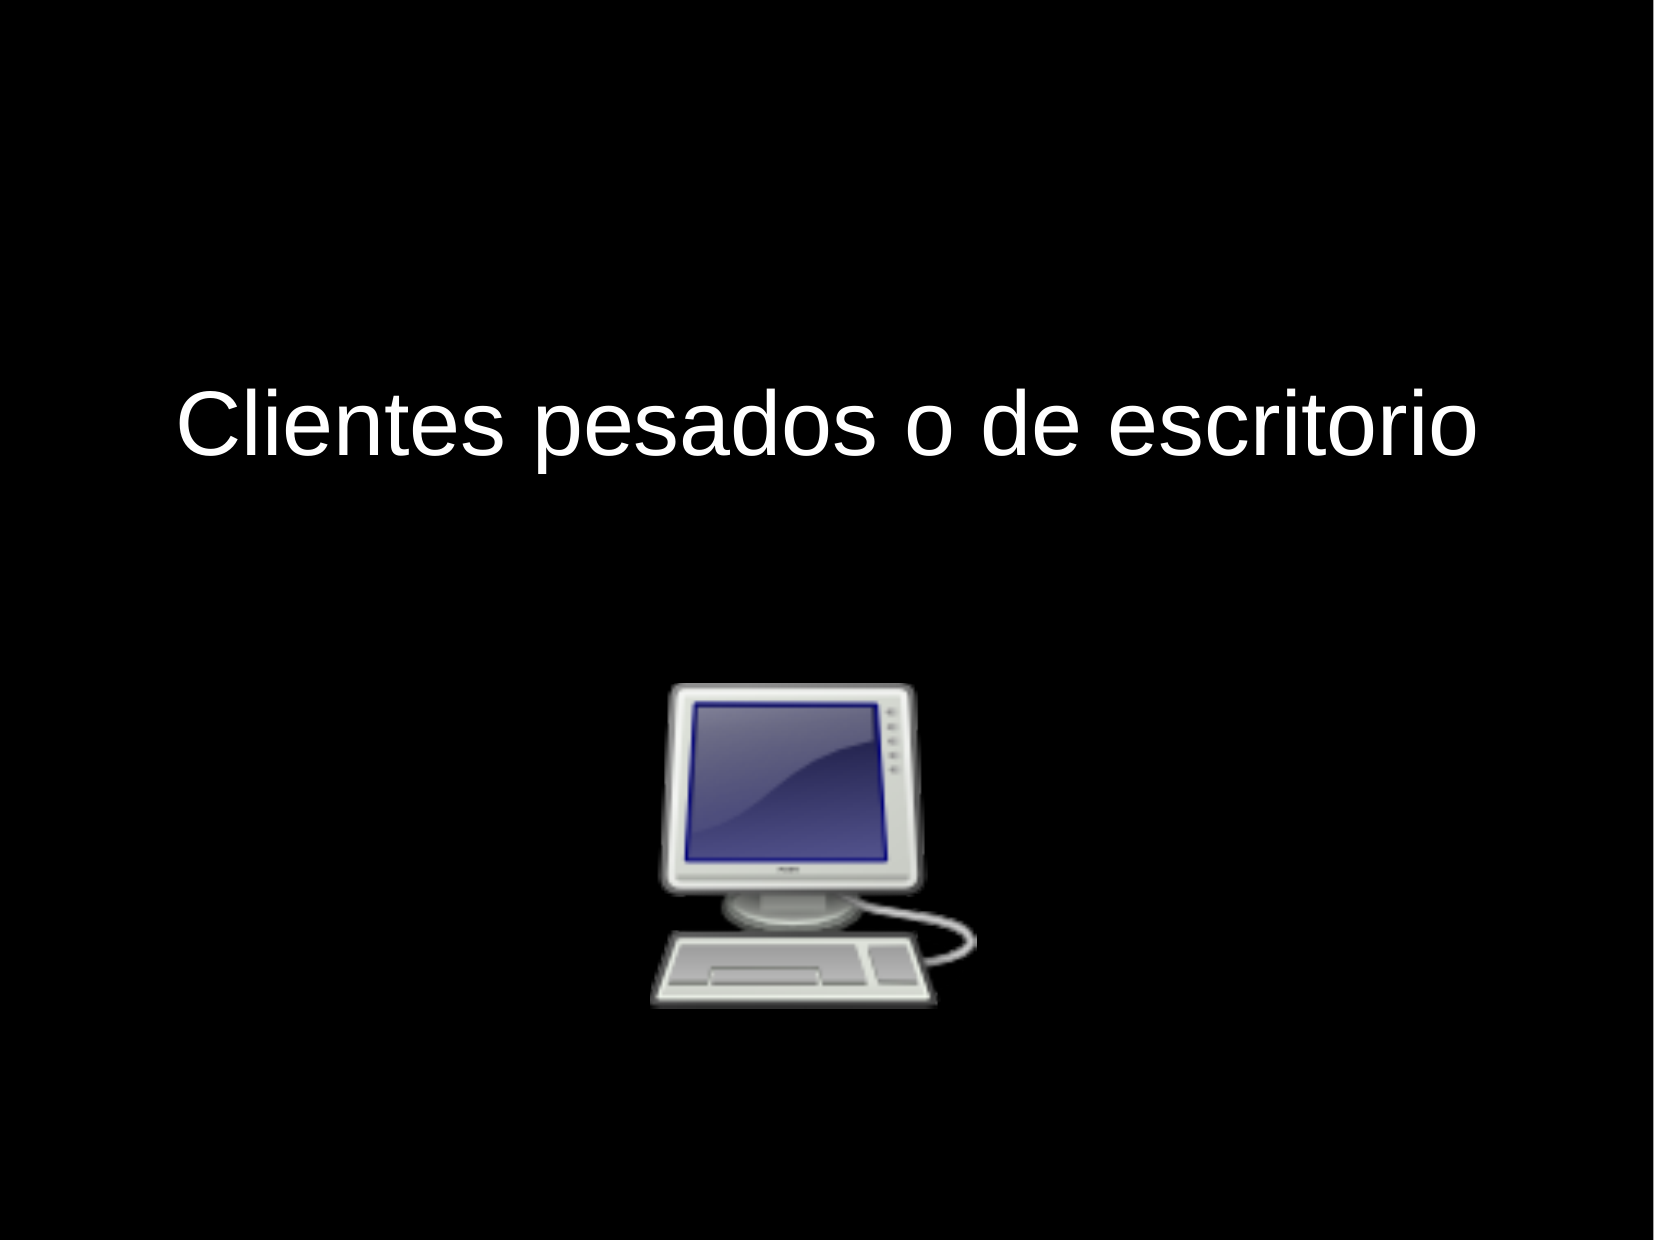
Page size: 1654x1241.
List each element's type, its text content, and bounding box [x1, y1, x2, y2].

picture [650, 683, 977, 1010]
title Clientes pesados o de escritorio [84, 320, 1573, 528]
